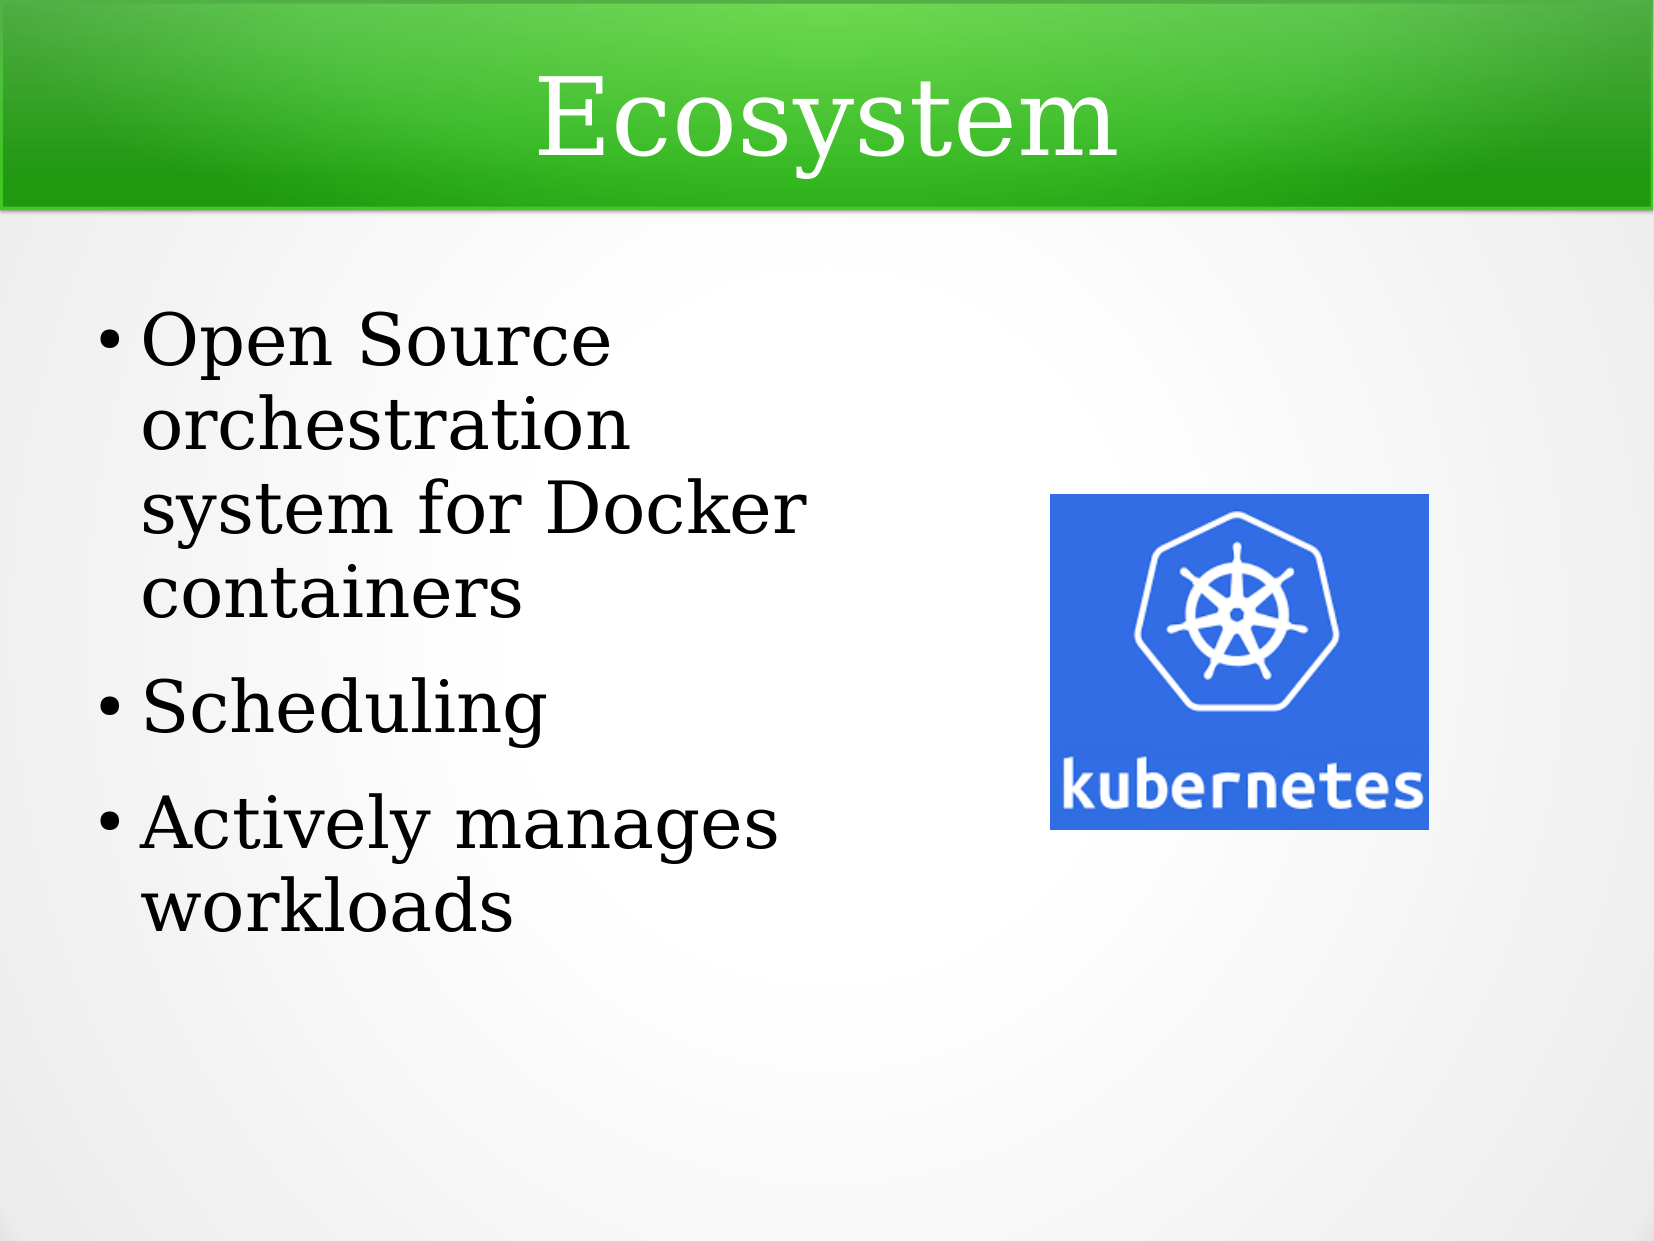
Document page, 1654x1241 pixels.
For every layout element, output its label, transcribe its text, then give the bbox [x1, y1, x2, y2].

list Open Source orchestration system for Docker containers Scheduling Actively manages workloads [82, 299, 809, 1019]
picture [1050, 494, 1429, 830]
title Ecosystem [82, 47, 1571, 189]
